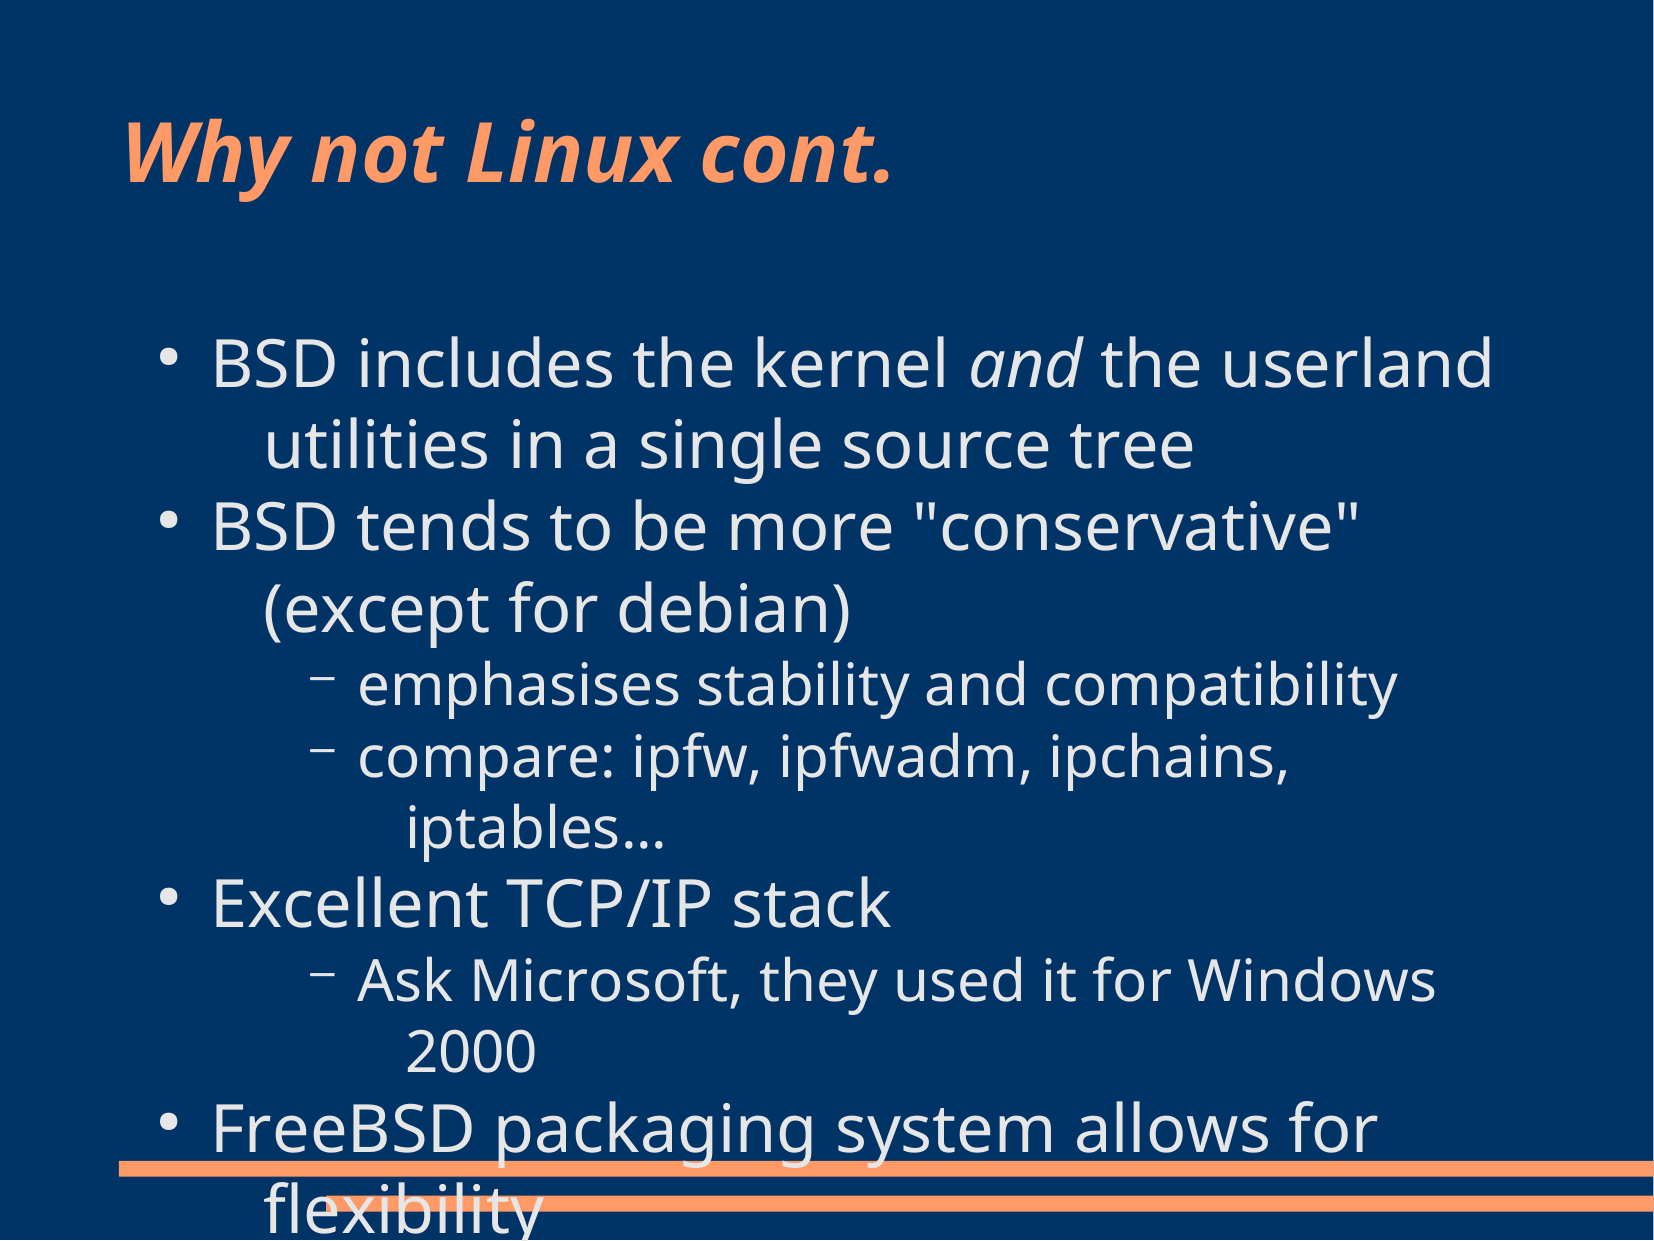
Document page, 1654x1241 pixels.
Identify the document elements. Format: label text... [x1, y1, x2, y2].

title Why not Linux cont. [121, 46, 1534, 254]
list BSD includes the kernel and the userland utilities in a single source tree BSD tends to be more "conservative" (except for debian) emphasises stability and compatibility compare: ipfw, ipfwadm, ipchains, iptables... Excellent TCP/IP stack Ask Microsoft, they used it for Windows 2000 FreeBSD packaging system allows for flexibility Packages (pkg) tend to be more conservative Ports are more generally more current [121, 322, 1561, 1132]
